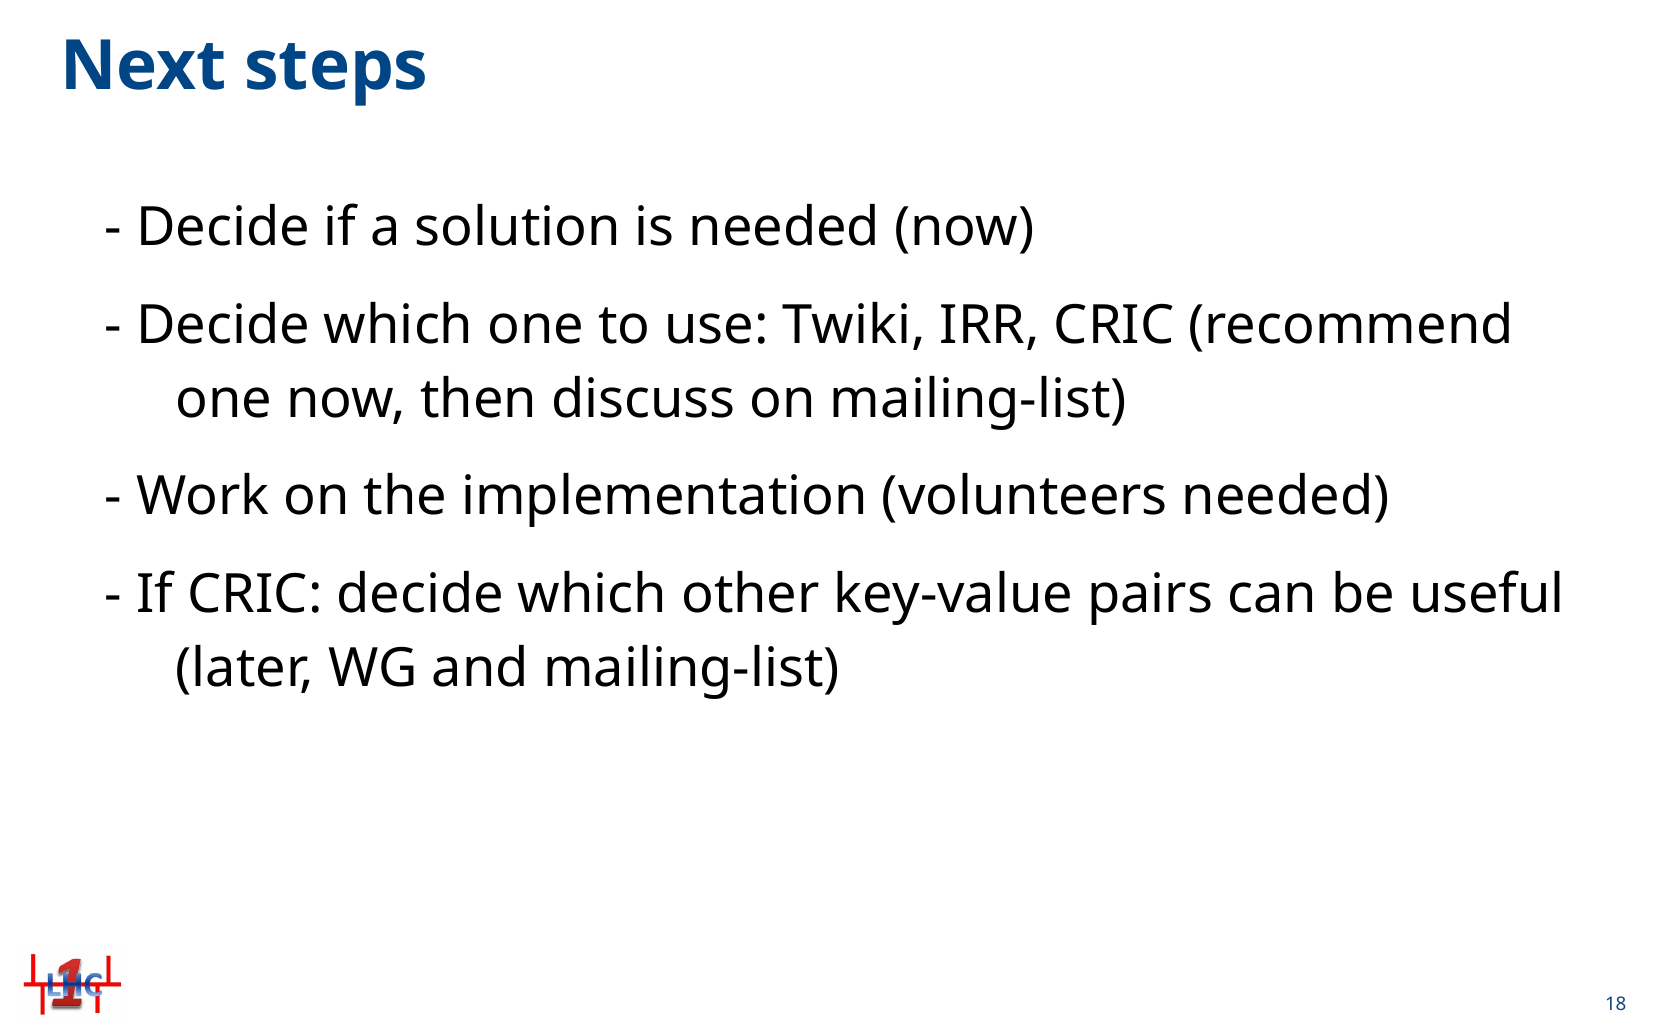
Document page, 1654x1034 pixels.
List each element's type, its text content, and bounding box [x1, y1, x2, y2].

text_box - Decide if a solution is needed (now) - Decide which one to use: Twiki, IRR, CRIC (recommend one now, then discuss on mailing-list) - Work on the implementation (volunteers needed) - If CRIC: decide which other key-value pairs can be useful (later, WG and mailing-list) [90, 180, 1591, 1030]
picture [16, 949, 90, 1032]
title Next steps [60, 0, 1528, 138]
